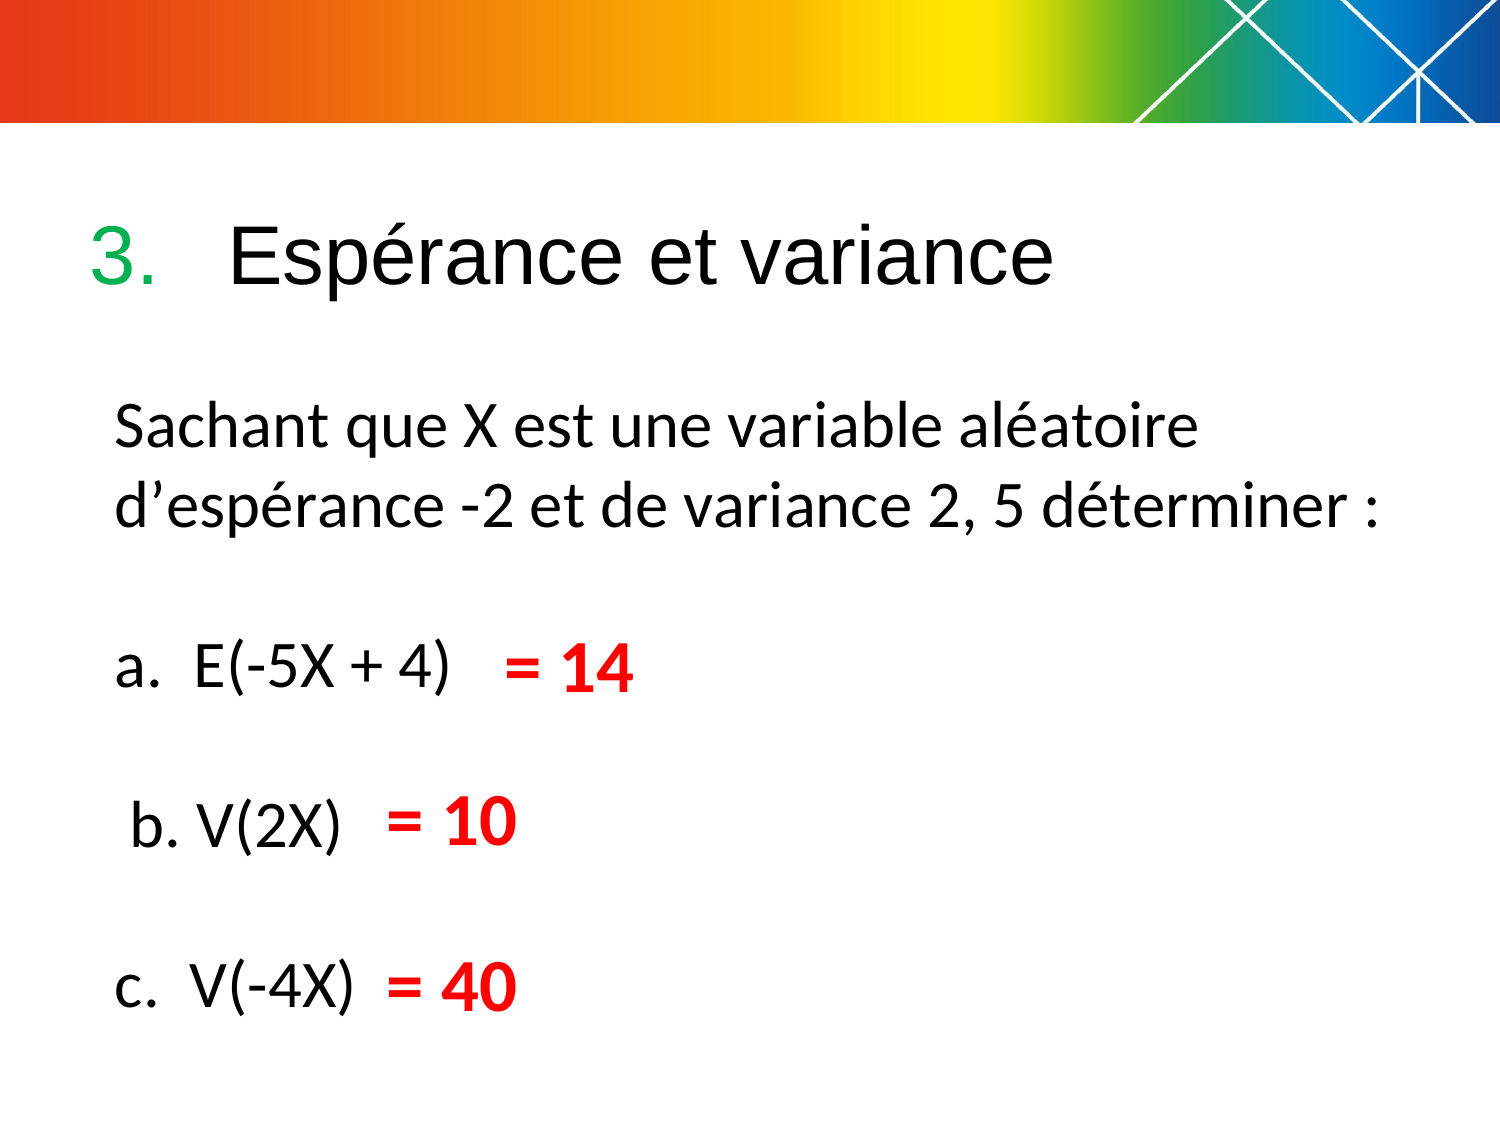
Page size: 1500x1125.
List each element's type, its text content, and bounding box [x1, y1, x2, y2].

text_box Espérance et variance [75, 164, 1500, 339]
picture [1340, 0, 1500, 123]
text_box = 40 [372, 928, 585, 1035]
text_box = 10 [372, 763, 585, 869]
picture [0, 0, 1359, 123]
text_box = 14 [490, 609, 703, 716]
text_box Sachant que X est une variable aléatoire d’espérance -2 et de variance 2, 5 déterminer : a. E(-5X + 4) b. V(2X) c. V(-4X) [100, 373, 1424, 1109]
